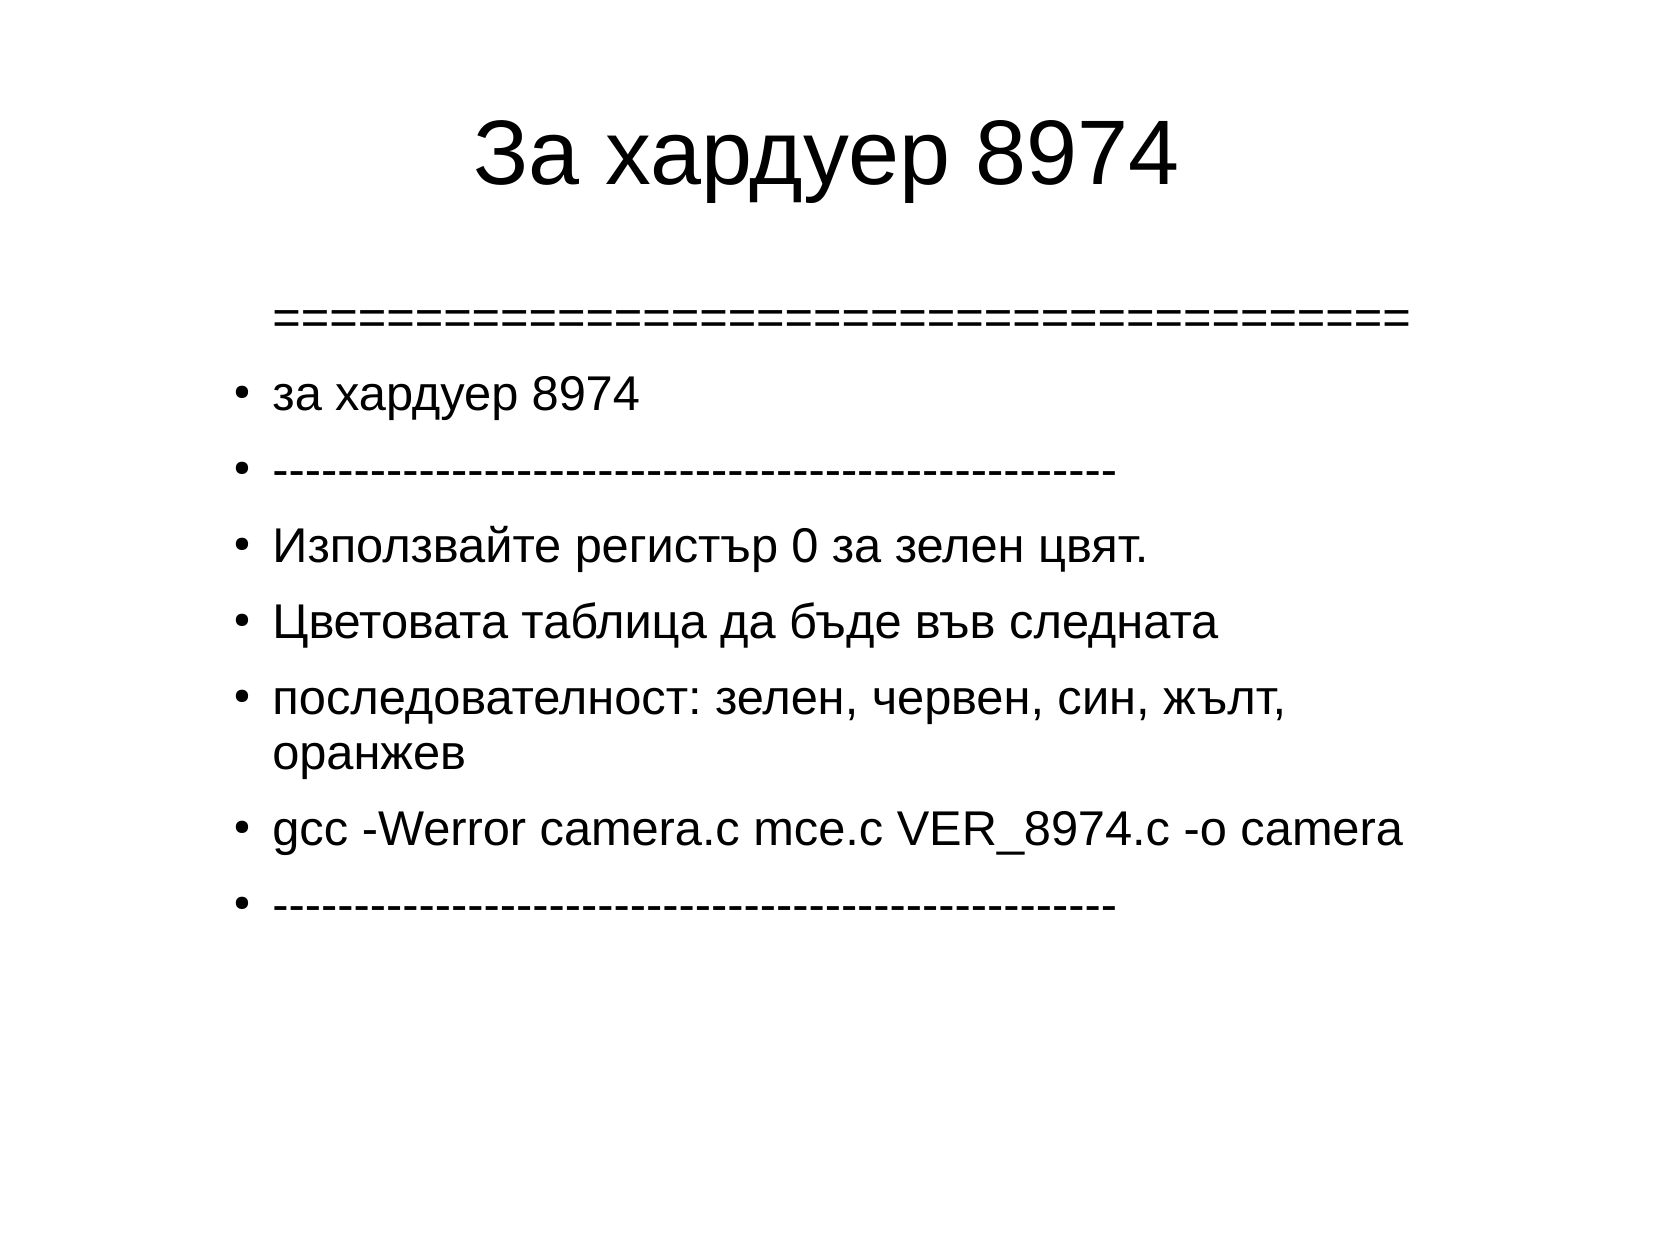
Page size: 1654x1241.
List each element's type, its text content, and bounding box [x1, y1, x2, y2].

list ======================================== за хардуер 8974 ---------------------------------------------------- Използвайте регистър 0 за зелен цвят. Цветовата таблица да бъде във следната последователност: зелен, червен, син, жълт, оранжев gcc -Werror camera.c mce.c VER_8974.c -o camera ---------------------------------------------------- [220, 290, 1433, 1010]
title За хардуер 8974 [82, 49, 1571, 257]
